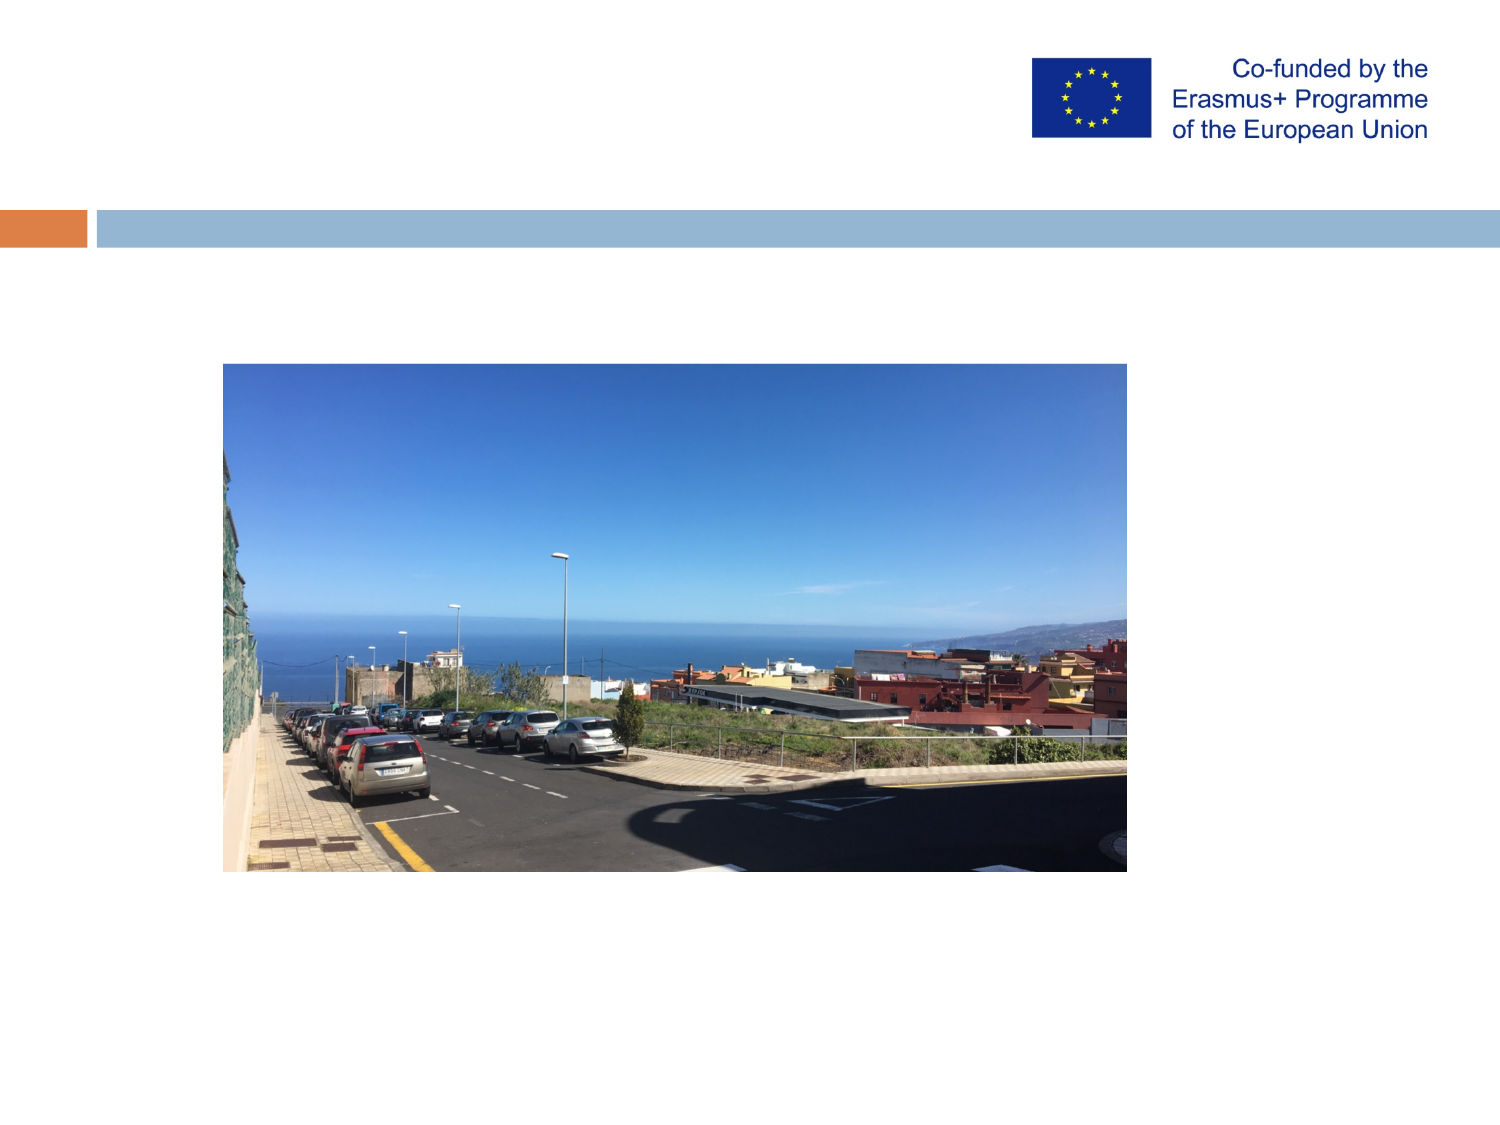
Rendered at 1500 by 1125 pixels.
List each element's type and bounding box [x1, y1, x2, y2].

picture [222, 363, 1127, 872]
picture [1007, 35, 1448, 161]
